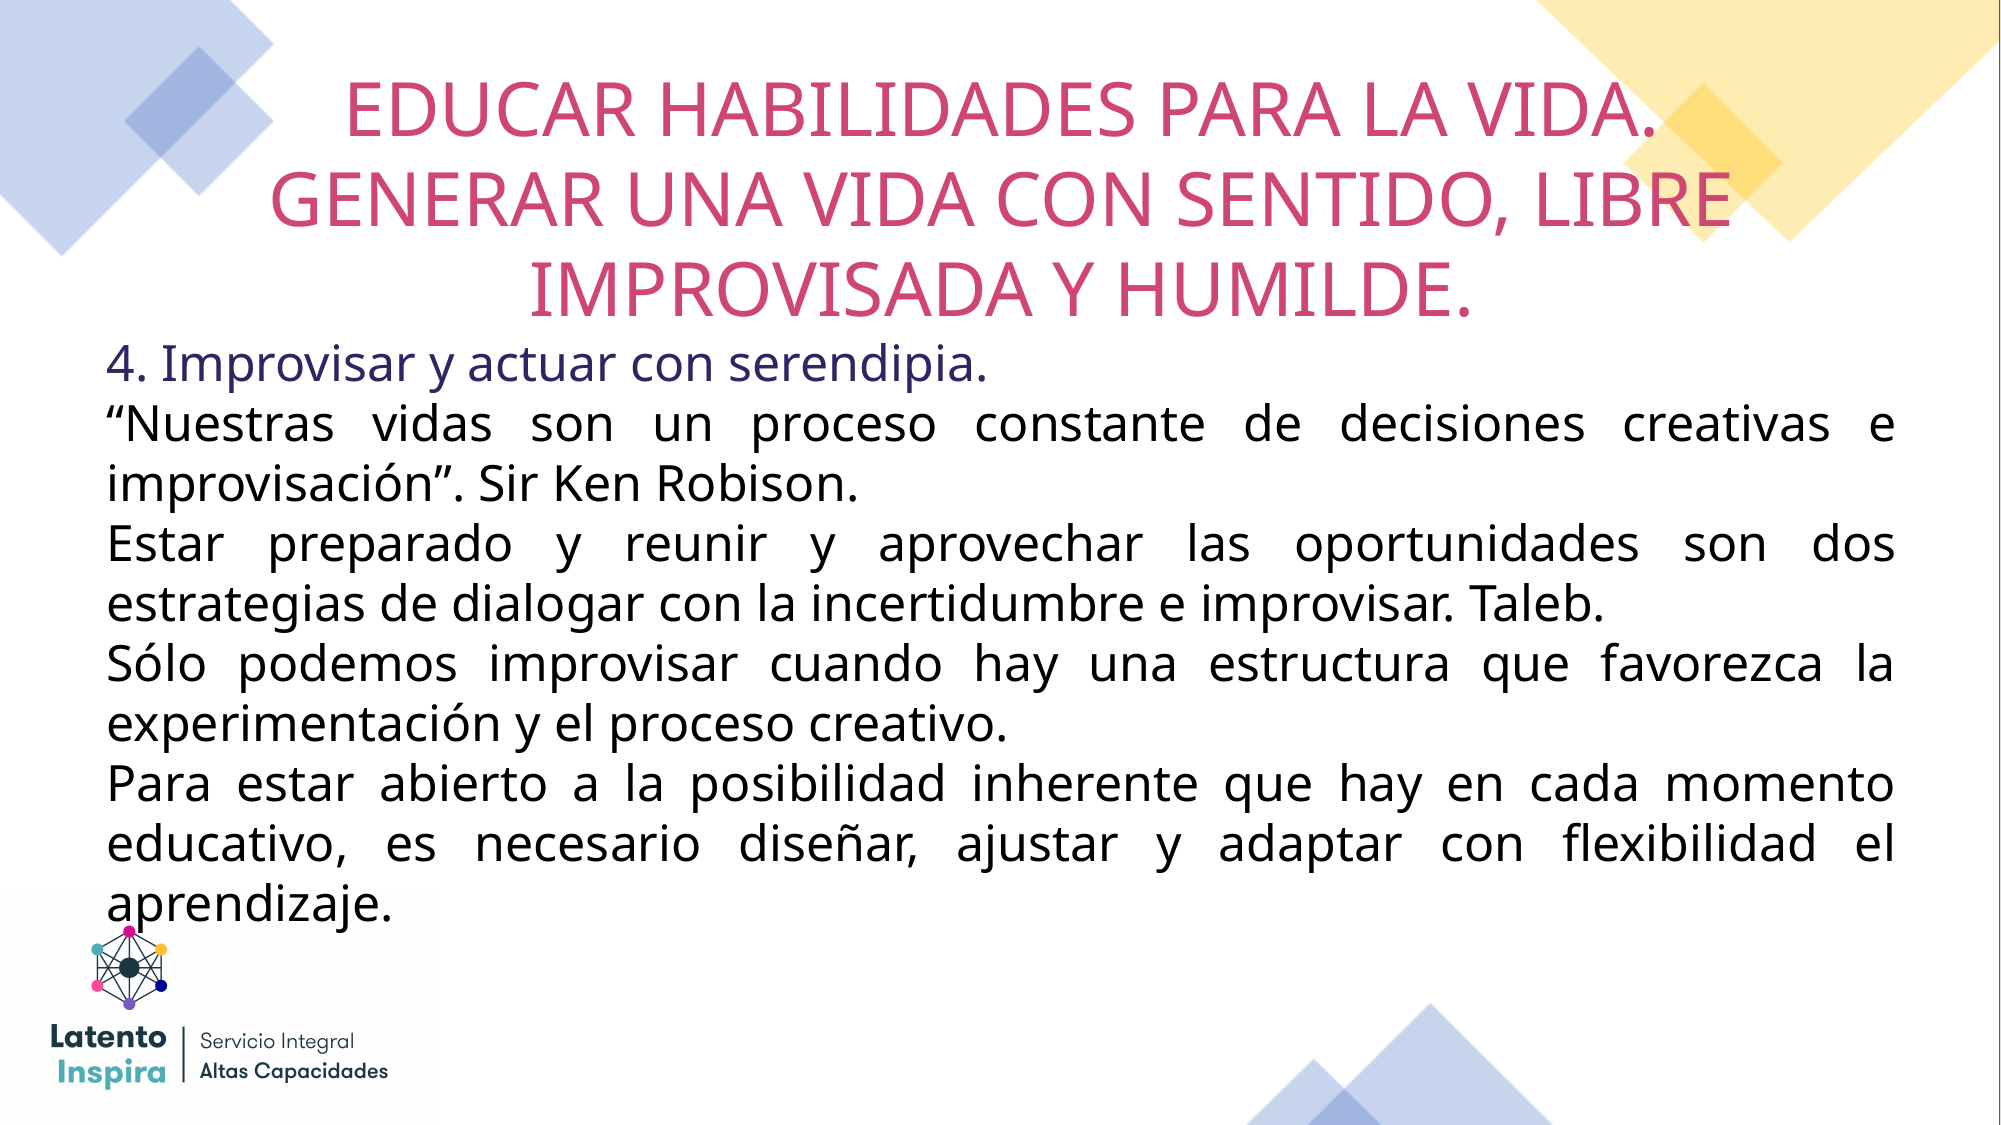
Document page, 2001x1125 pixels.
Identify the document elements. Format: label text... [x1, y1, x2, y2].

text_box EDUCAR HABILIDADES PARA LA VIDA. GENERAR UNA VIDA CON SENTIDO, LIBRE IMPROVISADA Y HUMILDE. 4. Improvisar y actuar con serendipia. “Nuestras vidas son un proceso constante de decisiones creativas e improvisación”. Sir Ken Robison. Estar preparado y reunir y aprovechar las oportunidades son dos estrategias de dialogar con la incertidumbre e improvisar. Taleb. Sólo podemos improvisar cuando hay una estructura que favorezca la experimentación y el proceso creativo. Para estar abierto a la posibilidad inherente que hay en cada momento educativo, es necesario diseñar, ajustar y adaptar con flexibilidad el aprendizaje. [91, 53, 1912, 999]
picture [0, 0, 2001, 1125]
